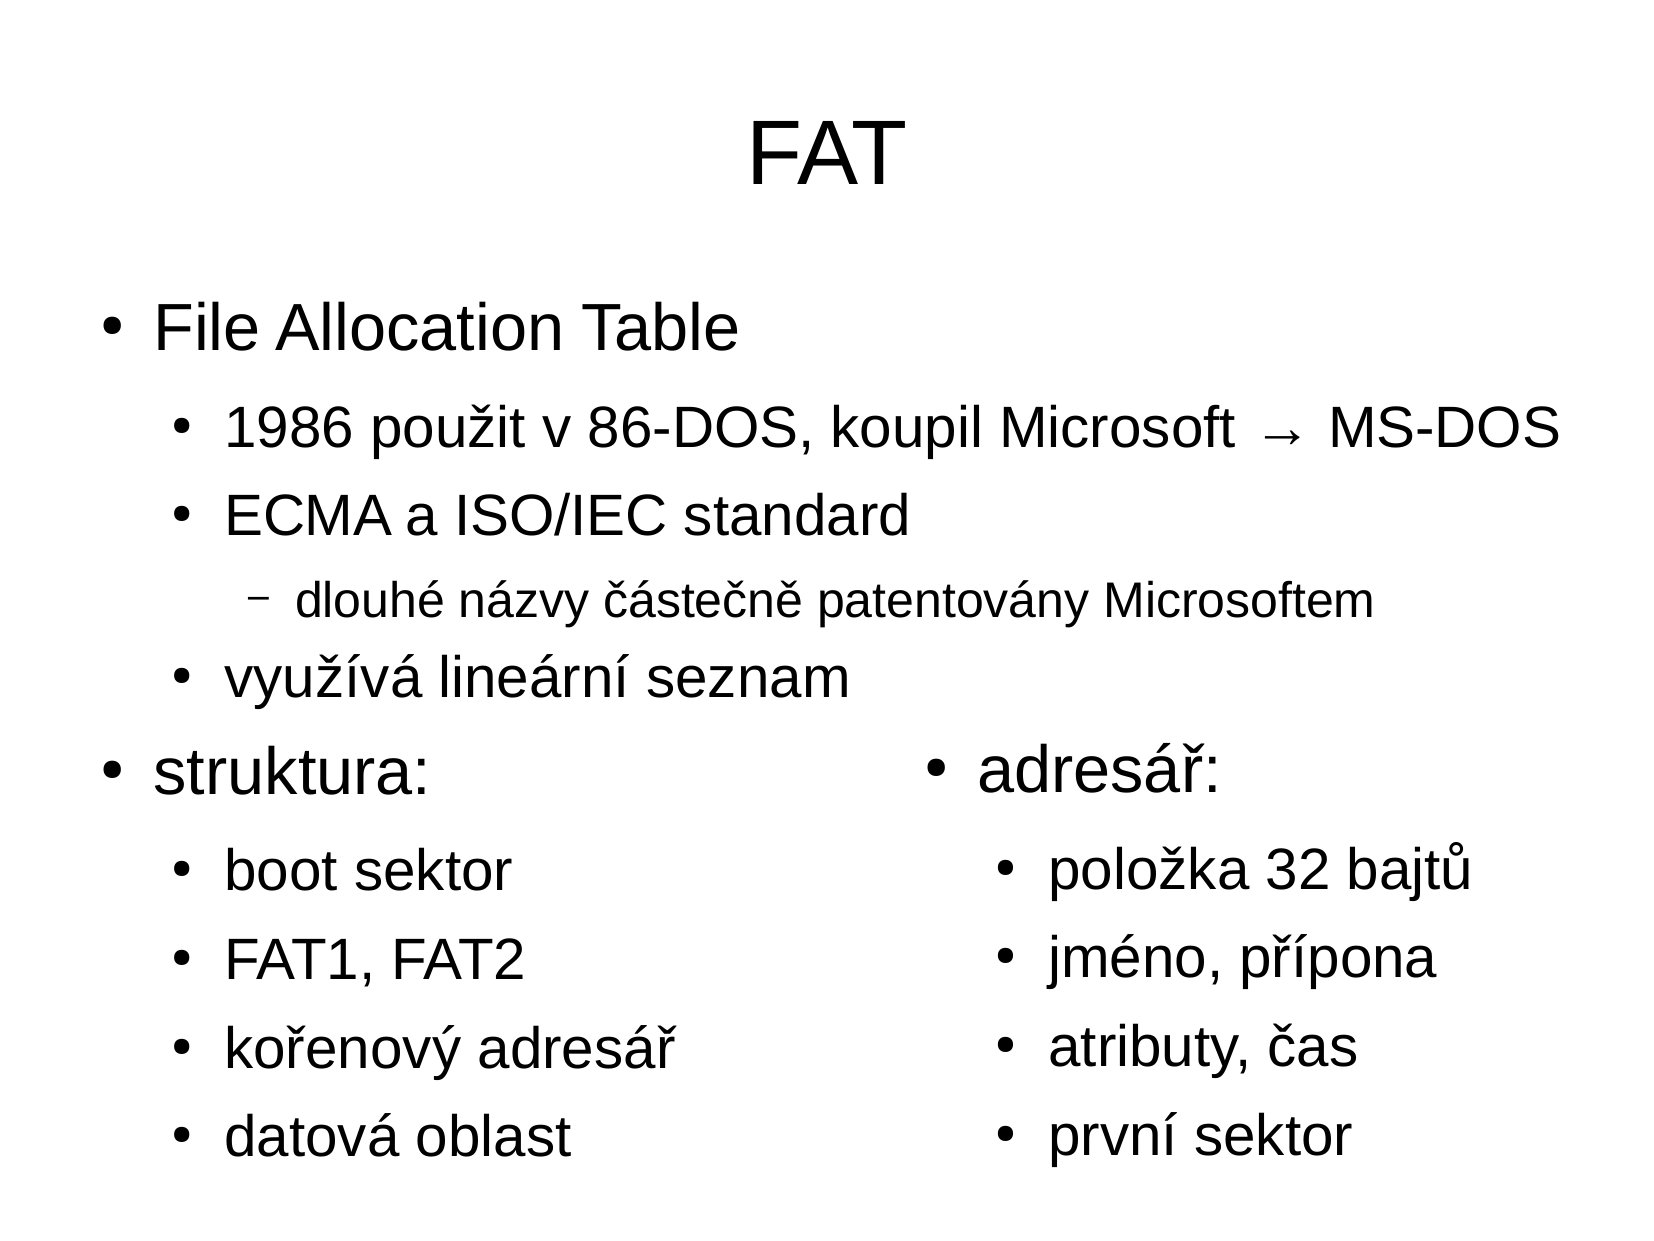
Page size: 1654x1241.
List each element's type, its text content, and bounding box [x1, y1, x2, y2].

title FAT [82, 56, 1571, 250]
list File Allocation Table 1986 použit v 86-DOS, koupil Microsoft → MS-DOS ECMA a ISO/IEC standard dlouhé názvy částečně patentovány Microsoftem využívá lineární seznam struktura: boot sektor FAT1, FAT2 kořenový adresář datová oblast [82, 290, 1571, 1168]
list adresář: položka 32 bajtů jméno, přípona atributy, čas první sektor [906, 732, 1563, 1210]
